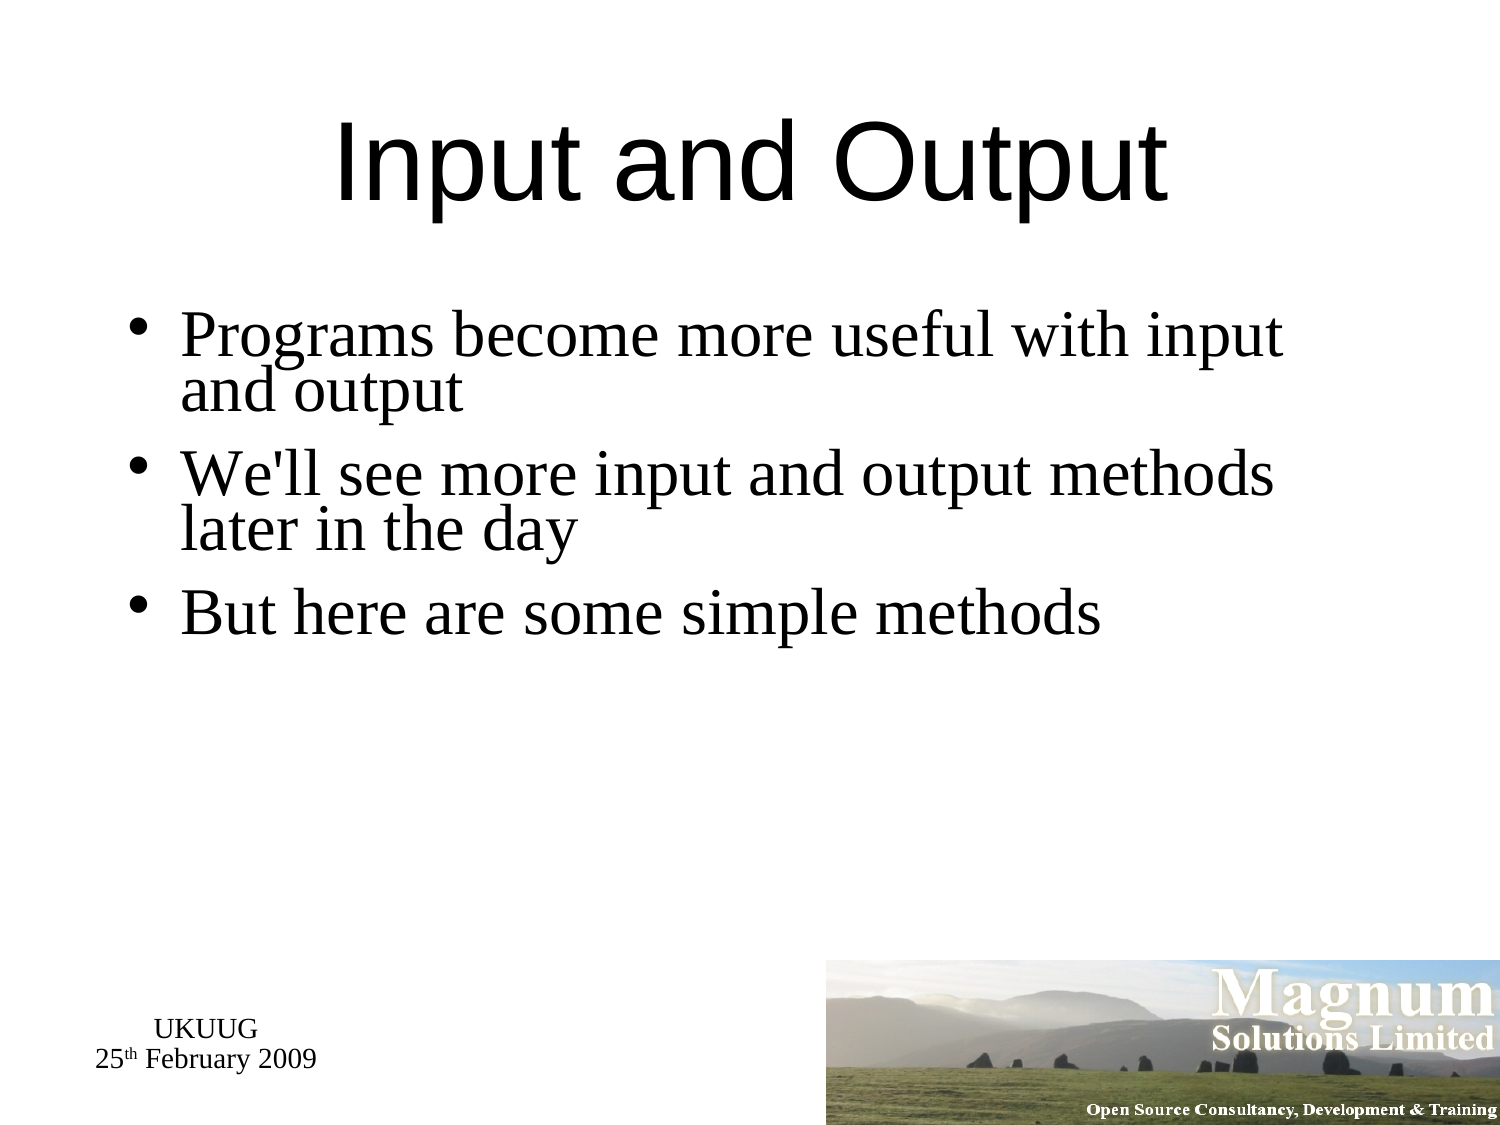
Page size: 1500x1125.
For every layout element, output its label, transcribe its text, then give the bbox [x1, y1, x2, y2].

list Programs become more useful with input and output We'll see more input and output methods later in the day But here are some simple methods [110, 312, 1391, 1006]
title Input and Output [110, 26, 1391, 296]
picture [826, 960, 1500, 1125]
